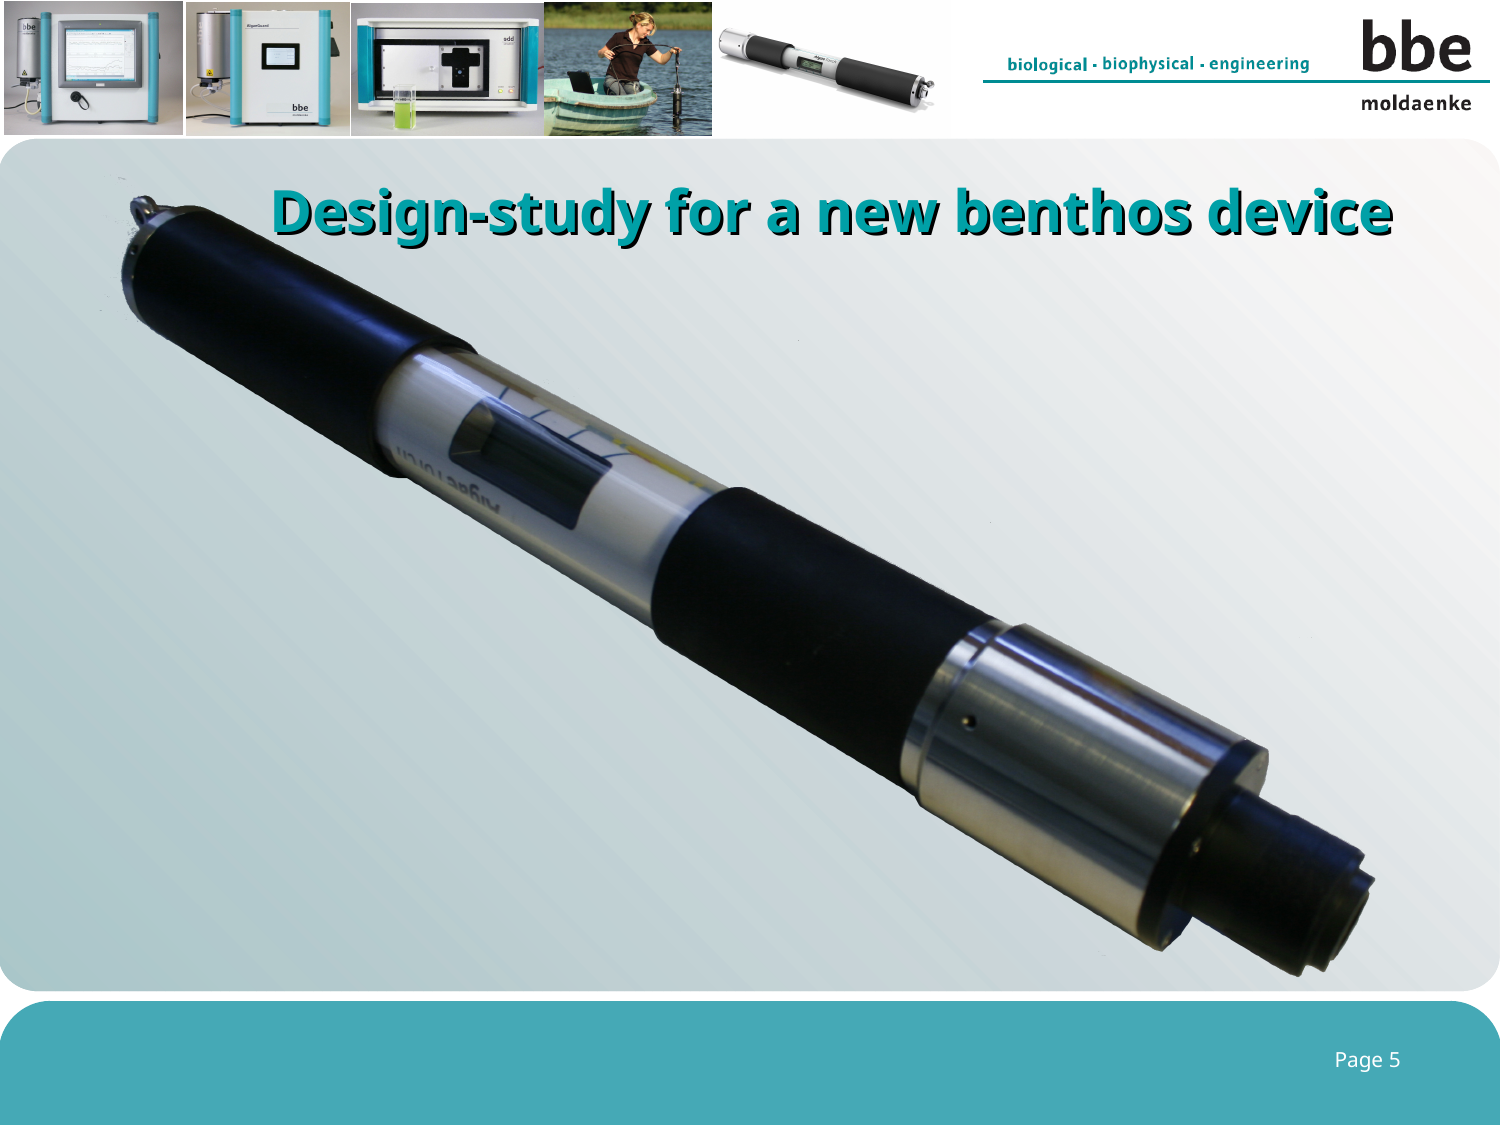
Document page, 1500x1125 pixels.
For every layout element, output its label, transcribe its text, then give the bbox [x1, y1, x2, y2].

picture [186, 2, 350, 136]
picture [351, 0, 951, 138]
picture [4, 1, 183, 135]
title Design-study for a new benthos device [237, 162, 1426, 316]
picture [87, 174, 1388, 1007]
